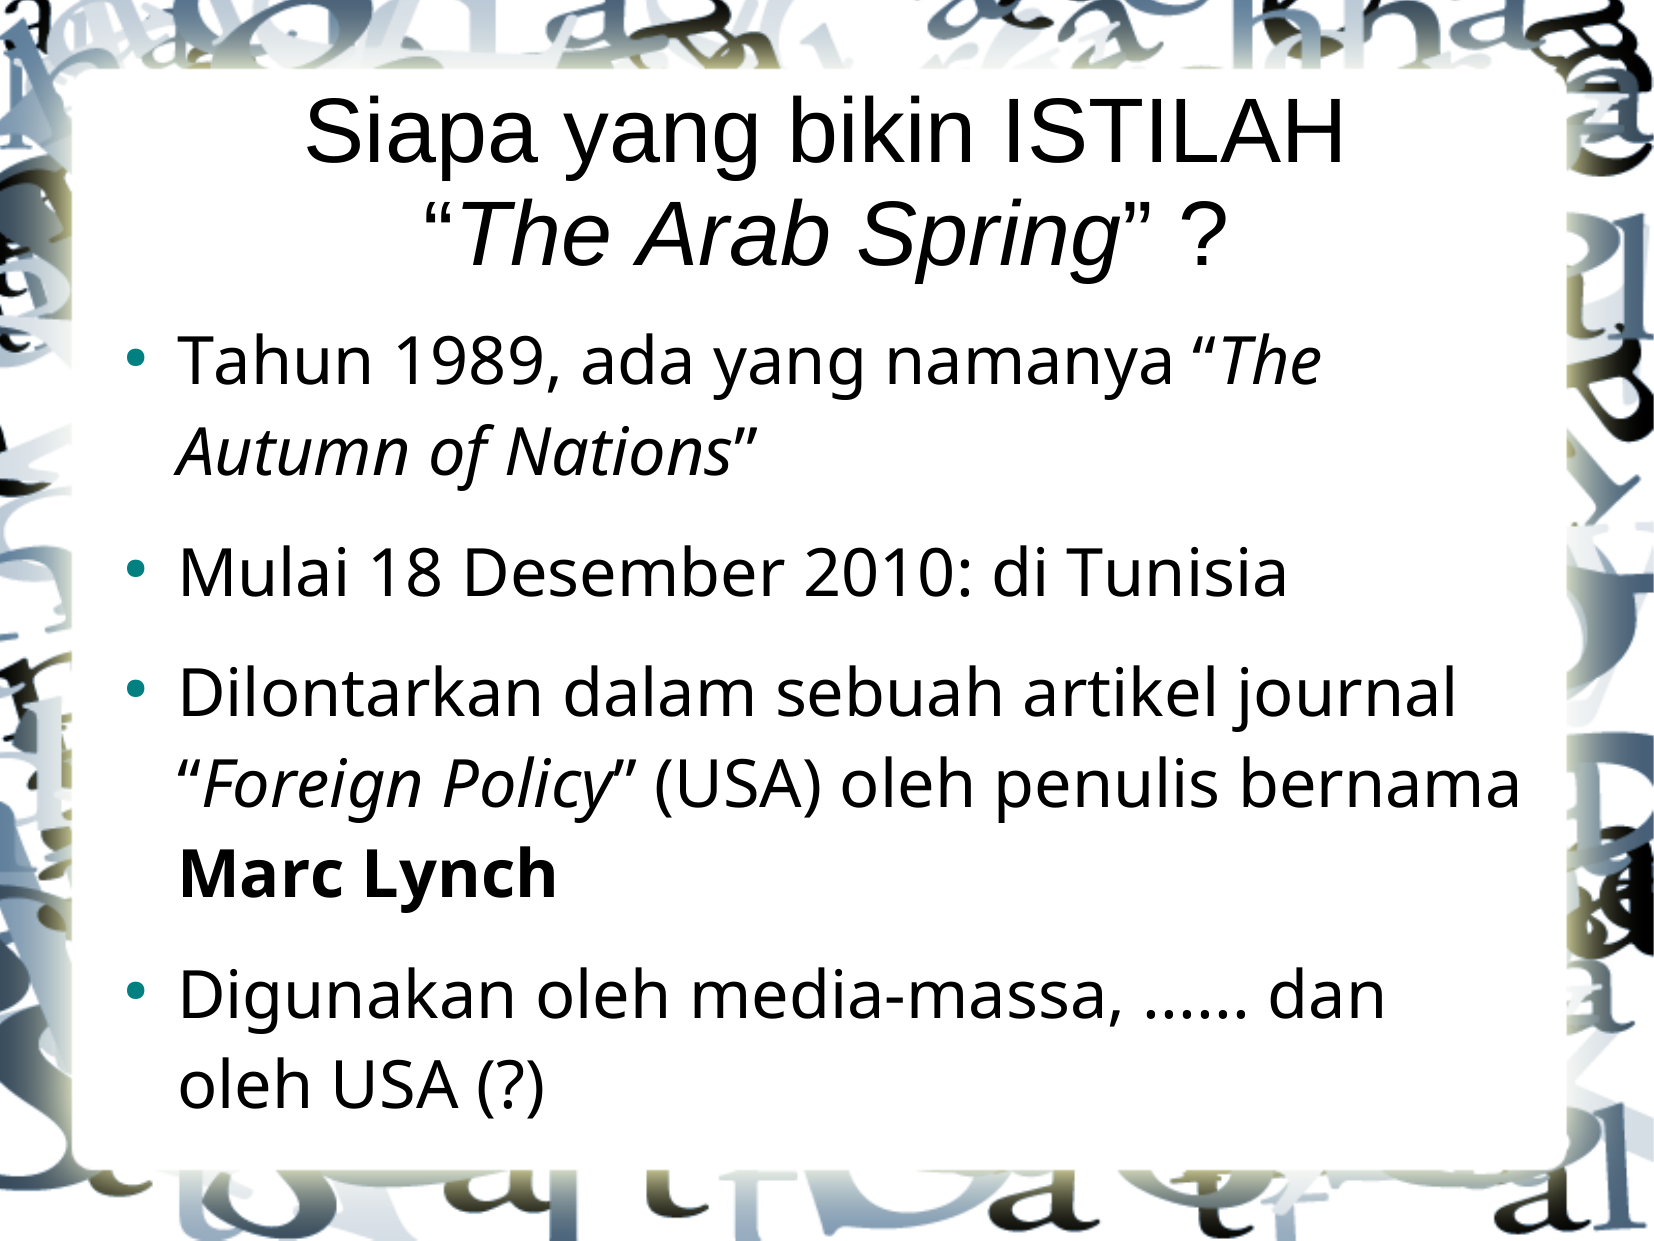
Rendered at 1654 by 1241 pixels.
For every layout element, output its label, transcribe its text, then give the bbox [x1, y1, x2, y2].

list Tahun 1989, ada yang namanya “The Autumn of Nations” Mulai 18 Desember 2010: di Tunisia Dilontarkan dalam sebuah artikel journal “Foreign Policy” (USA) oleh penulis bernama Marc Lynch Digunakan oleh media-massa, ...... dan oleh USA (?) [106, 313, 1530, 1051]
title Siapa yang bikin ISTILAH “The Arab Spring” ? [82, 78, 1571, 287]
picture [0, 0, 1654, 1241]
